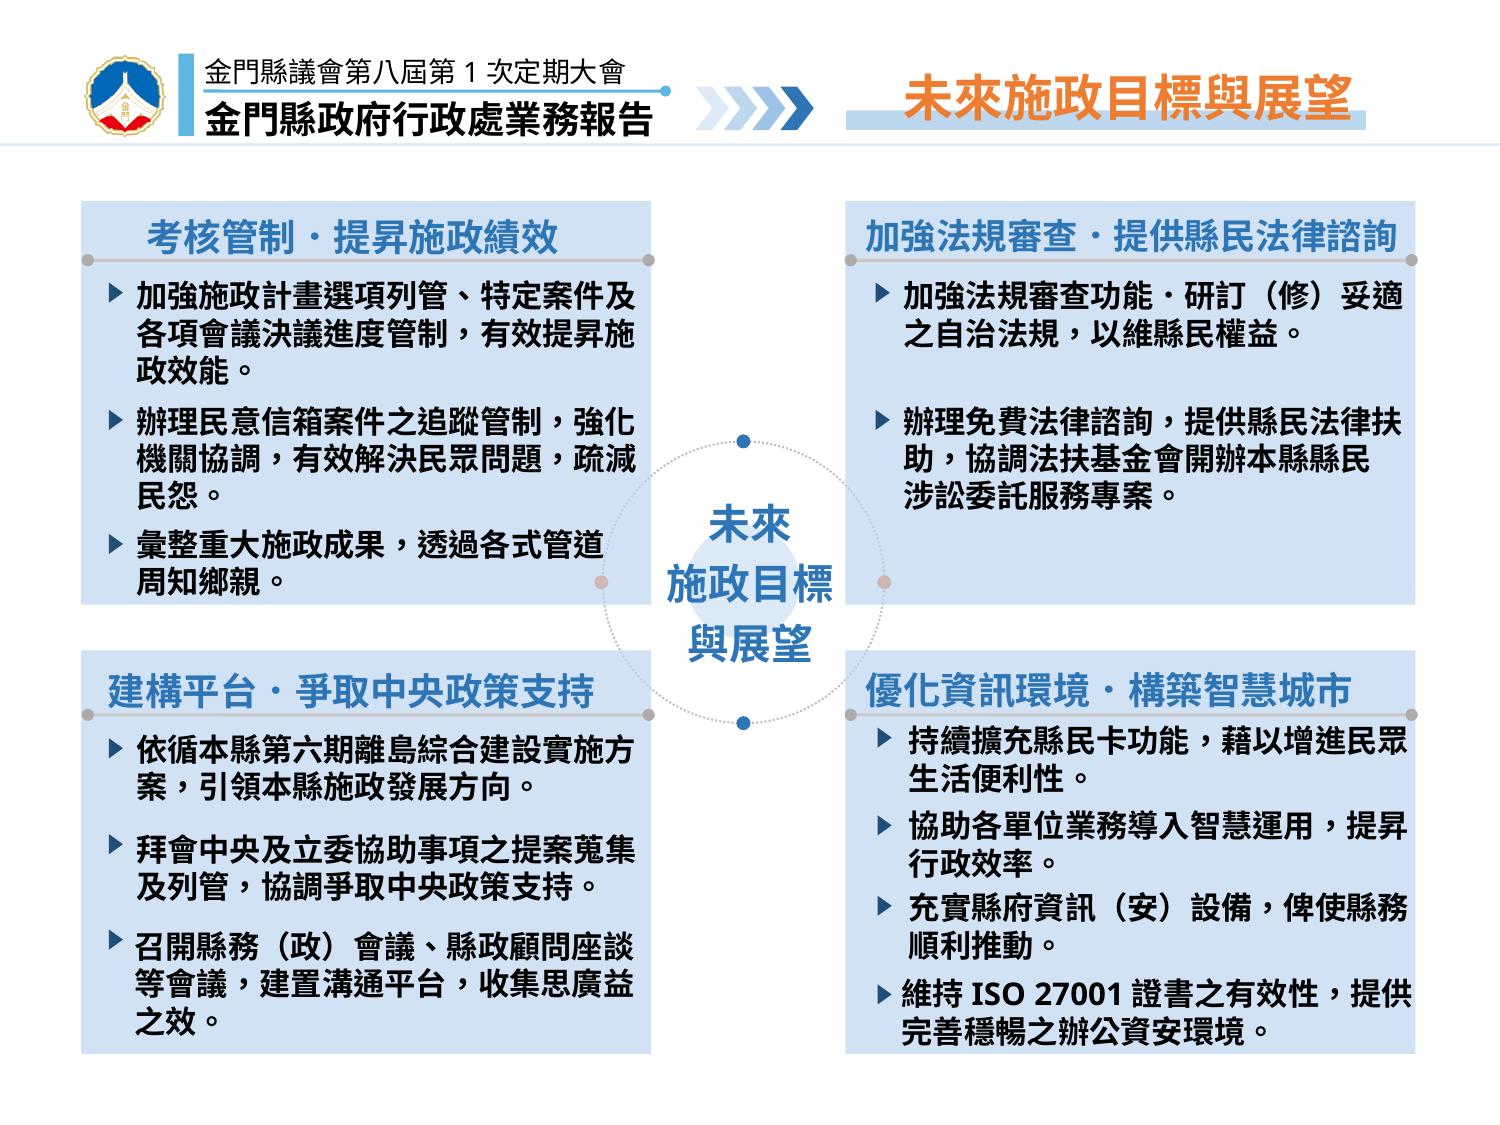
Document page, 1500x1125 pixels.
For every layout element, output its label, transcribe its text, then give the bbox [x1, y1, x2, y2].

text_box 加強法規審查功能．研訂（修）妥適 之自治法規，以維縣民權益。 [888, 268, 1419, 359]
text_box 建構平台．爭取中央政策支持 [92, 717, 611, 721]
text_box [736, 434, 751, 449]
text_box 未來施政目標與展望 [809, 58, 1369, 134]
text_box 金門縣議會第八屆第1次定期大會 [189, 47, 670, 88]
text_box [844, 650, 1418, 1054]
picture [50, 46, 187, 149]
text_box 加強施政計畫選項列管、特定案件及 各項會議決議進度管制，有效提昇施 政效能。 [121, 268, 652, 394]
text_box [844, 201, 1418, 605]
text_box 優化資訊環境．構築智慧城市 [850, 659, 1369, 713]
text_box 彙整重大施政成果，透過各式管道 周知鄉親。 [121, 517, 620, 608]
text_box 金門縣政府行政處業務報告 [189, 88, 688, 149]
text_box 召開縣務（政）會議、縣政顧問座談 等會議，建置溝通平台，收集思廣益 之效。 [119, 919, 650, 1047]
text_box 充實縣府資訊（安）設備，俾使縣務 順利推動。 [894, 881, 1424, 967]
text_box 辦理民意信箱案件之追蹤管制，強化 機關協調，有效解決民眾問題，疏減 民怨。 [121, 394, 652, 560]
text_box [660, 85, 672, 97]
text_box 加強法規審查．提供縣民法律諮詢 [850, 206, 1413, 258]
text_box 協助各單位業務導入智慧運用，提昇 行政效率。 [894, 799, 1424, 881]
text_box [780, 86, 814, 131]
text_box [695, 86, 729, 131]
text_box 考核管制．提昇施政績效 [131, 206, 574, 267]
text_box 拜會中央及立委協助事項之提案蒐集 及列管，協調爭取中央政策支持。 [121, 822, 652, 913]
text_box [81, 650, 655, 1054]
text_box [81, 201, 655, 605]
text_box [723, 86, 758, 131]
text_box 建構平台．爭取中央政策支持 [92, 660, 611, 713]
text_box [752, 86, 786, 131]
text_box 未來 施政目標 與展望 [652, 480, 849, 676]
text_box [736, 716, 751, 731]
text_box 依循本縣第六期離島綜合建設實施方 案，引領本縣施政發展方向。 [121, 722, 652, 813]
text_box [620, 560, 652, 605]
text_box 持續擴充縣民卡功能，藉以增進民眾 生活便利性。 [894, 714, 1424, 799]
text_box 辦理免費法律諮詢，提供縣民法律扶 助，協調法扶基金會開辦本縣縣民 涉訟委託服務專案。 [888, 394, 1419, 522]
text_box 維持ISO 27001證書之有效性，提供 完善穩暢之辦公資安環境。 [887, 967, 1429, 1057]
